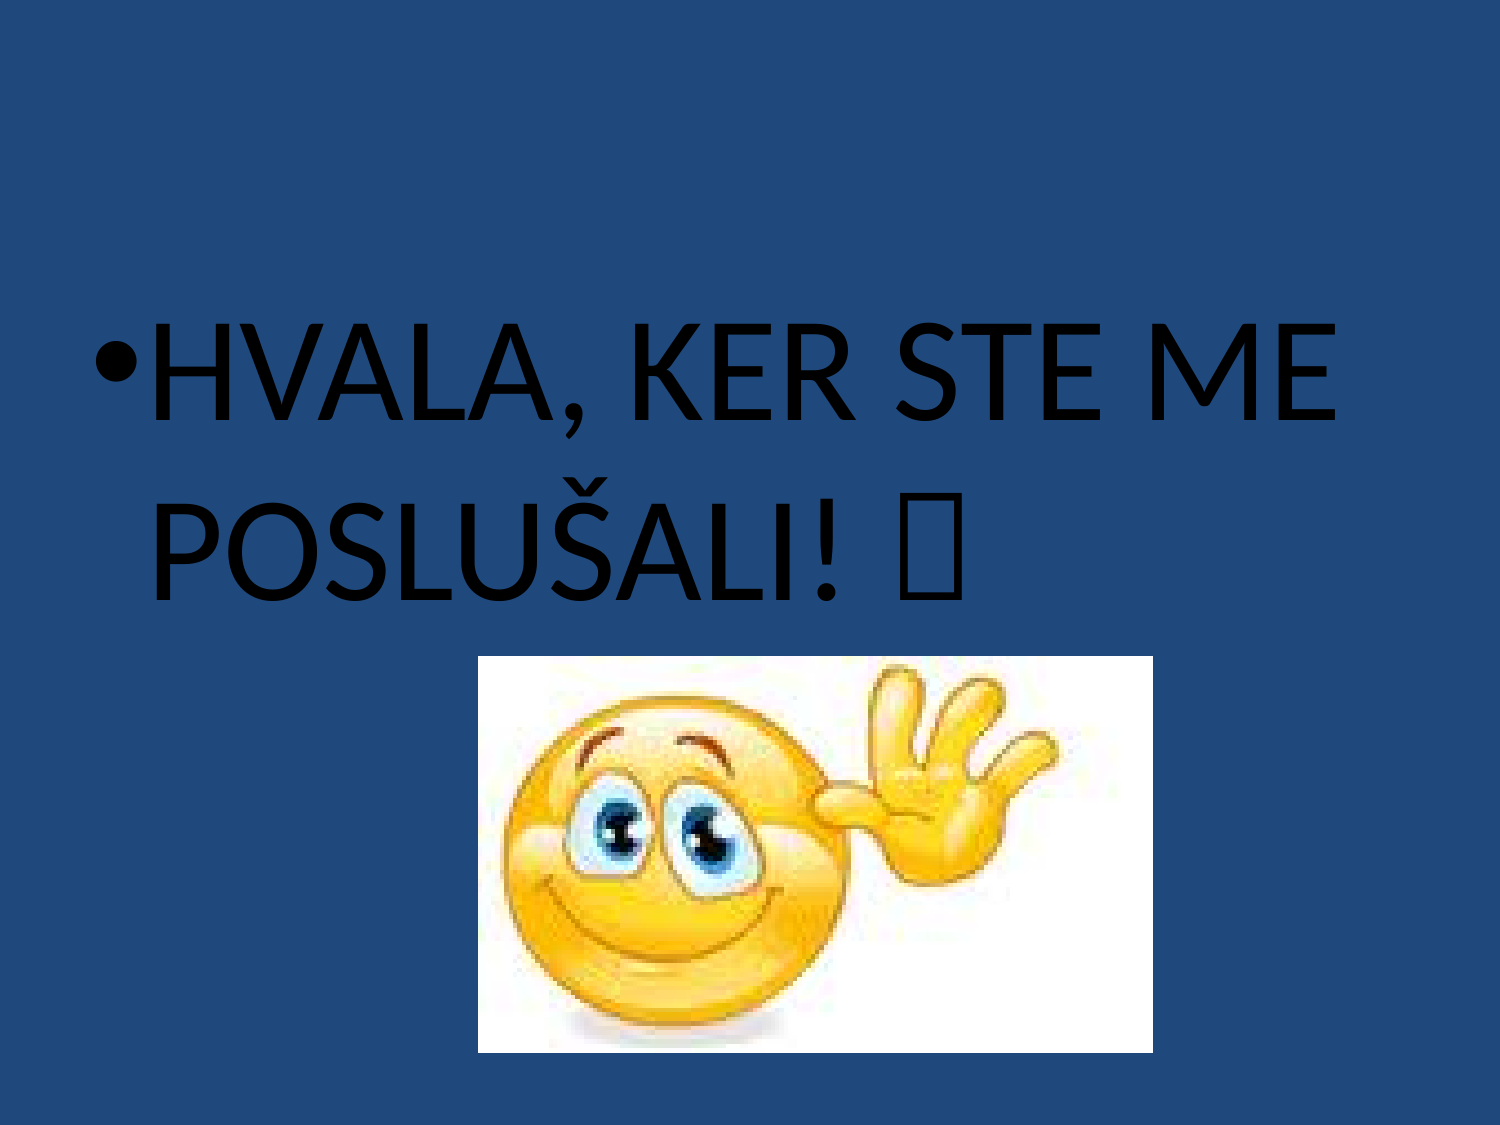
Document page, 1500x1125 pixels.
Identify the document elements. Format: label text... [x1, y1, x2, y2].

picture [478, 656, 1153, 1053]
list HVALA, KER STE ME POSLUŠALI!  [75, 262, 1425, 1005]
